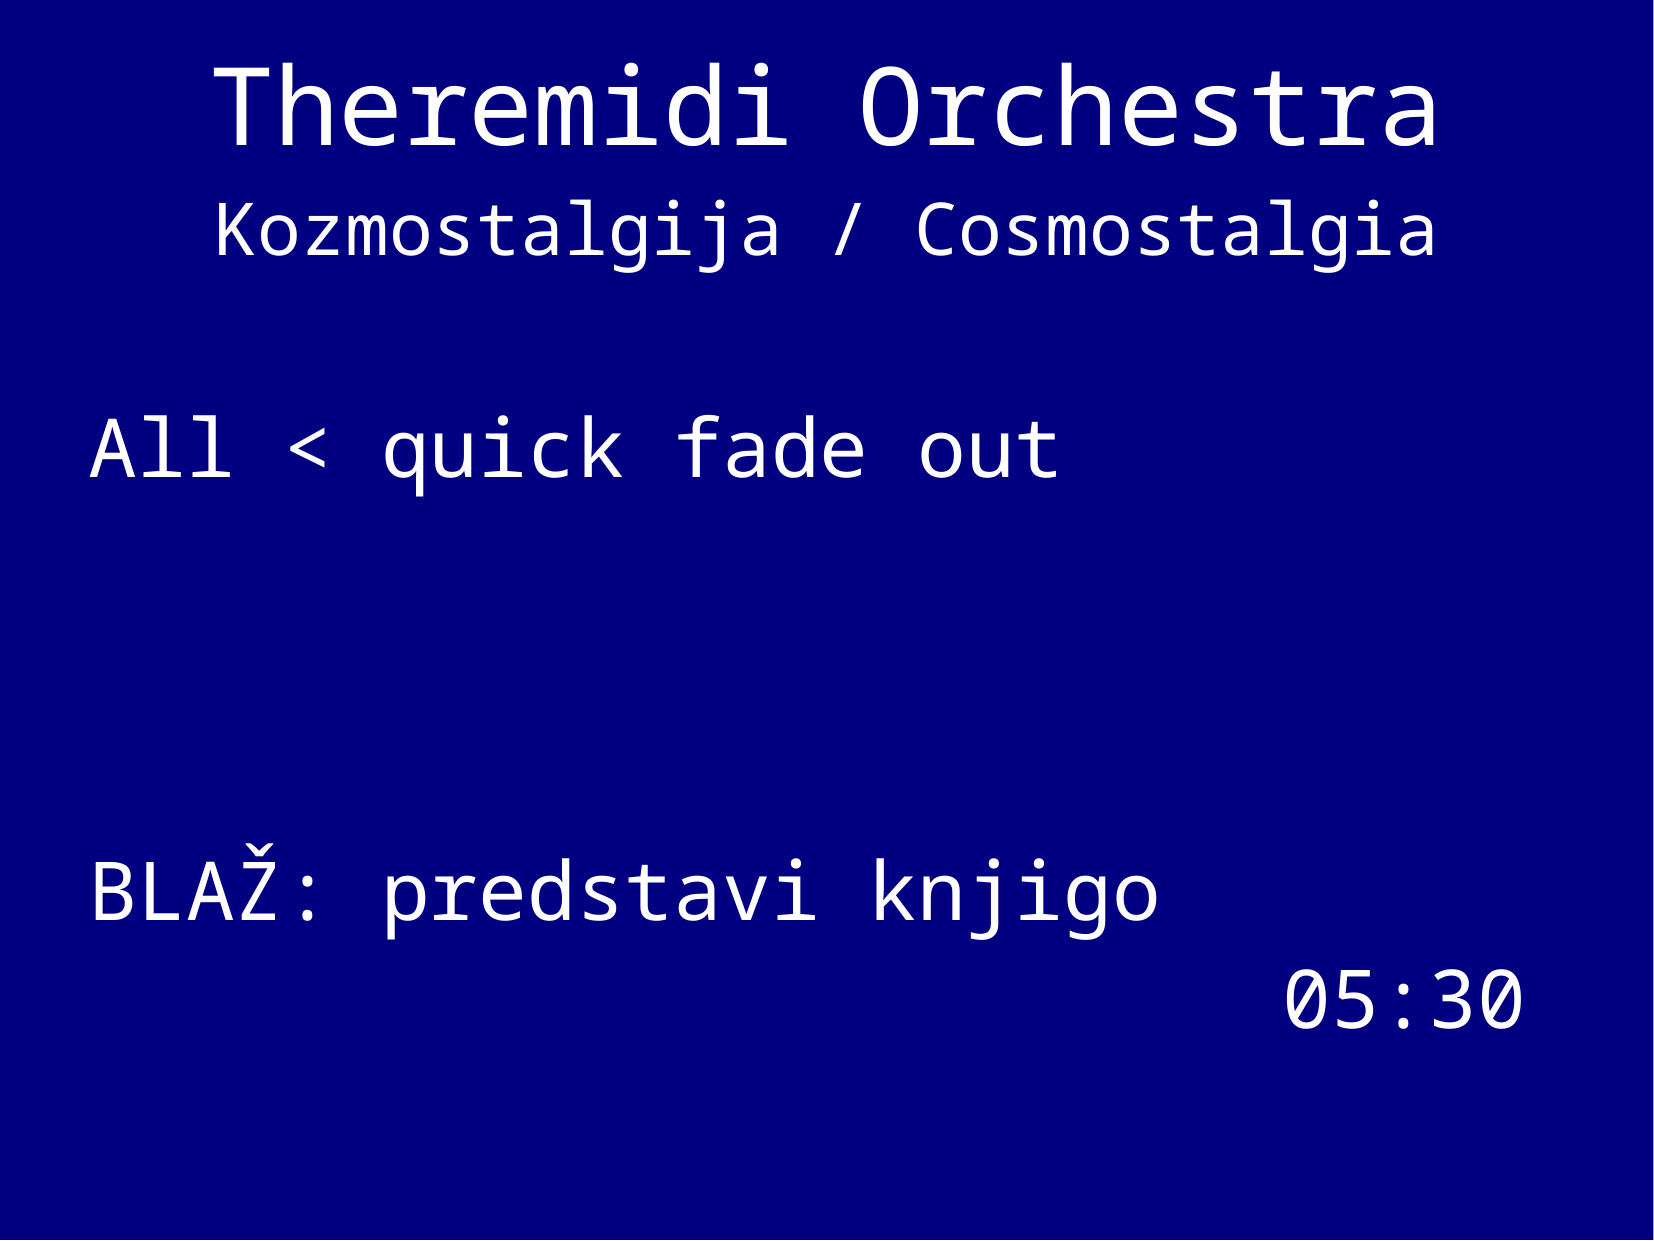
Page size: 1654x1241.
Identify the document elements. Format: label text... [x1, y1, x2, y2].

title Theremidi Orchestra Kozmostalgija / Cosmostalgia [82, 49, 1571, 257]
text_box 05:30 [1282, 900, 1620, 1096]
subtitle All < quick fade out BLAŽ: predstavi knjigo [88, 272, 1566, 1063]
